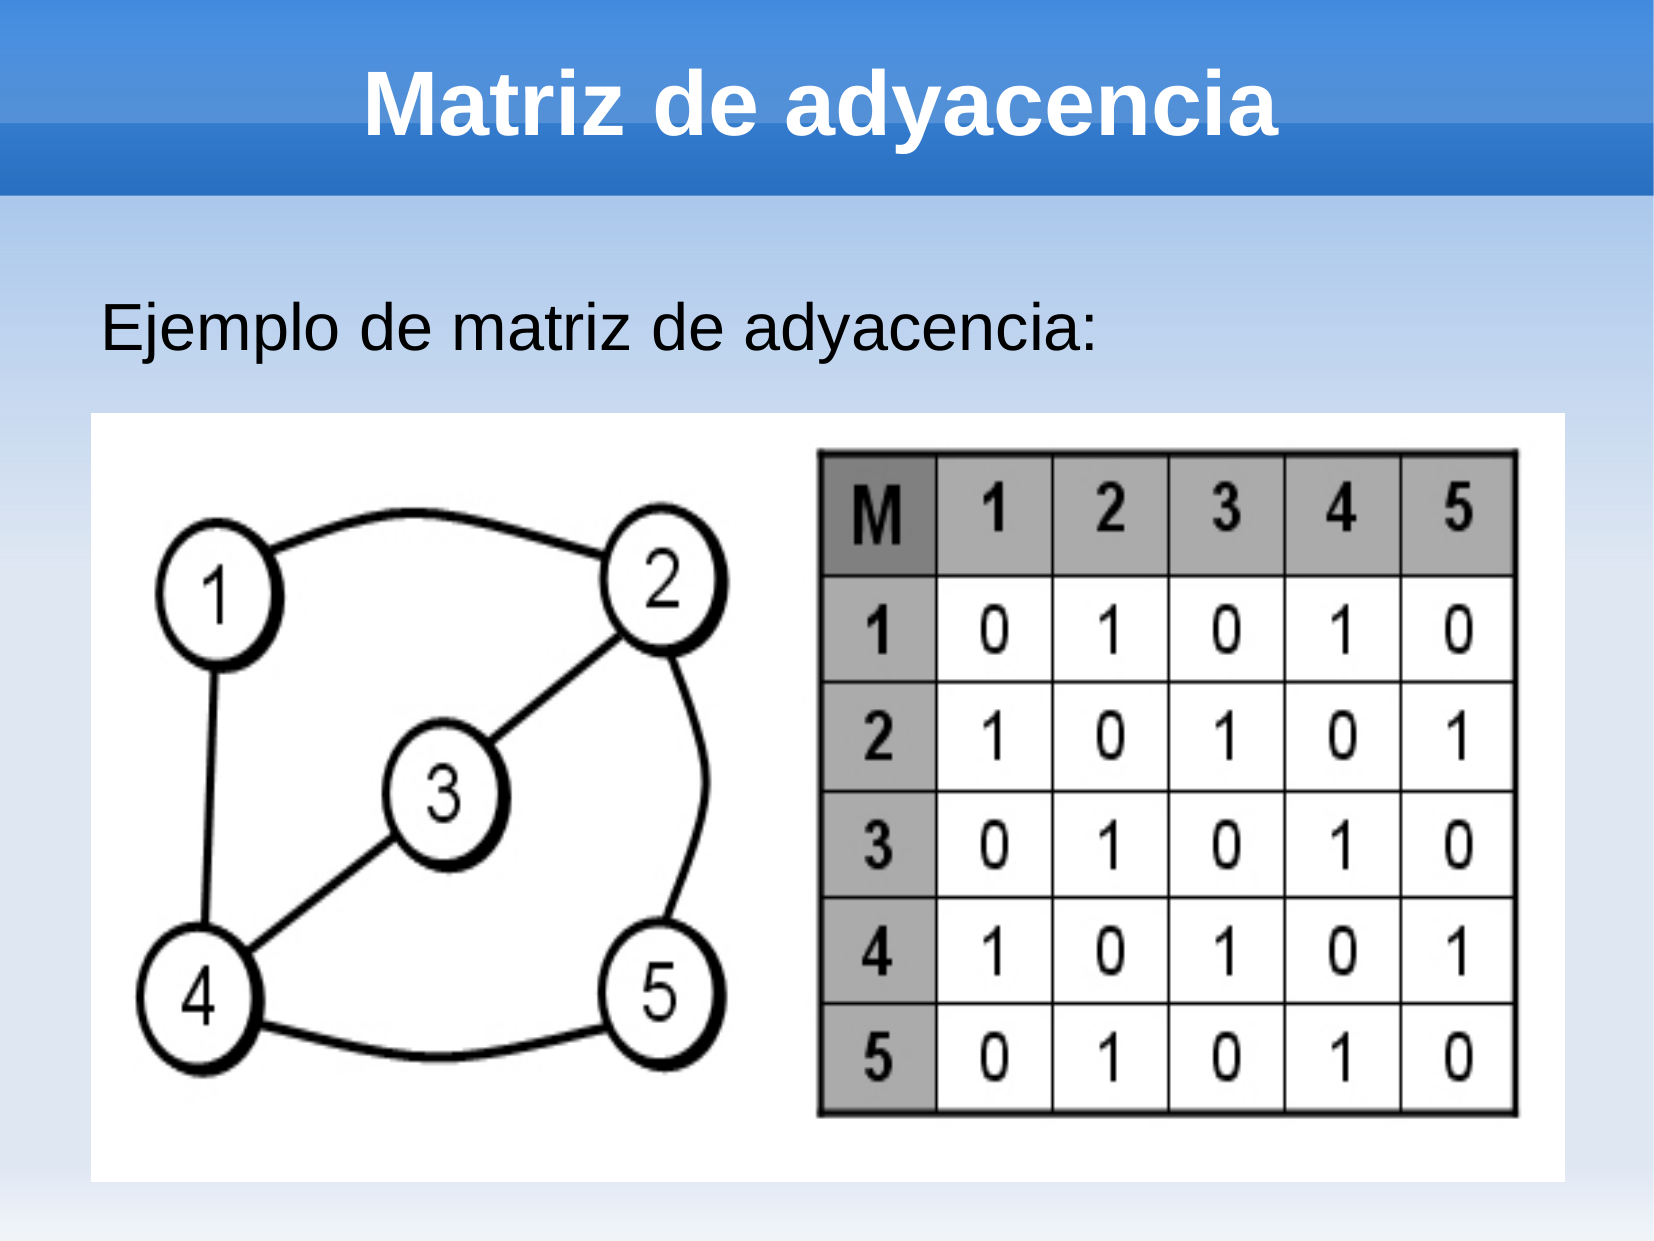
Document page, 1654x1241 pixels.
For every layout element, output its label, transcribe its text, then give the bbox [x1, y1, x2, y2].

list Ejemplo de matriz de adyacencia: [82, 290, 1571, 1094]
title Matriz de adyacencia [76, 7, 1565, 200]
picture [0, 0, 1654, 1241]
